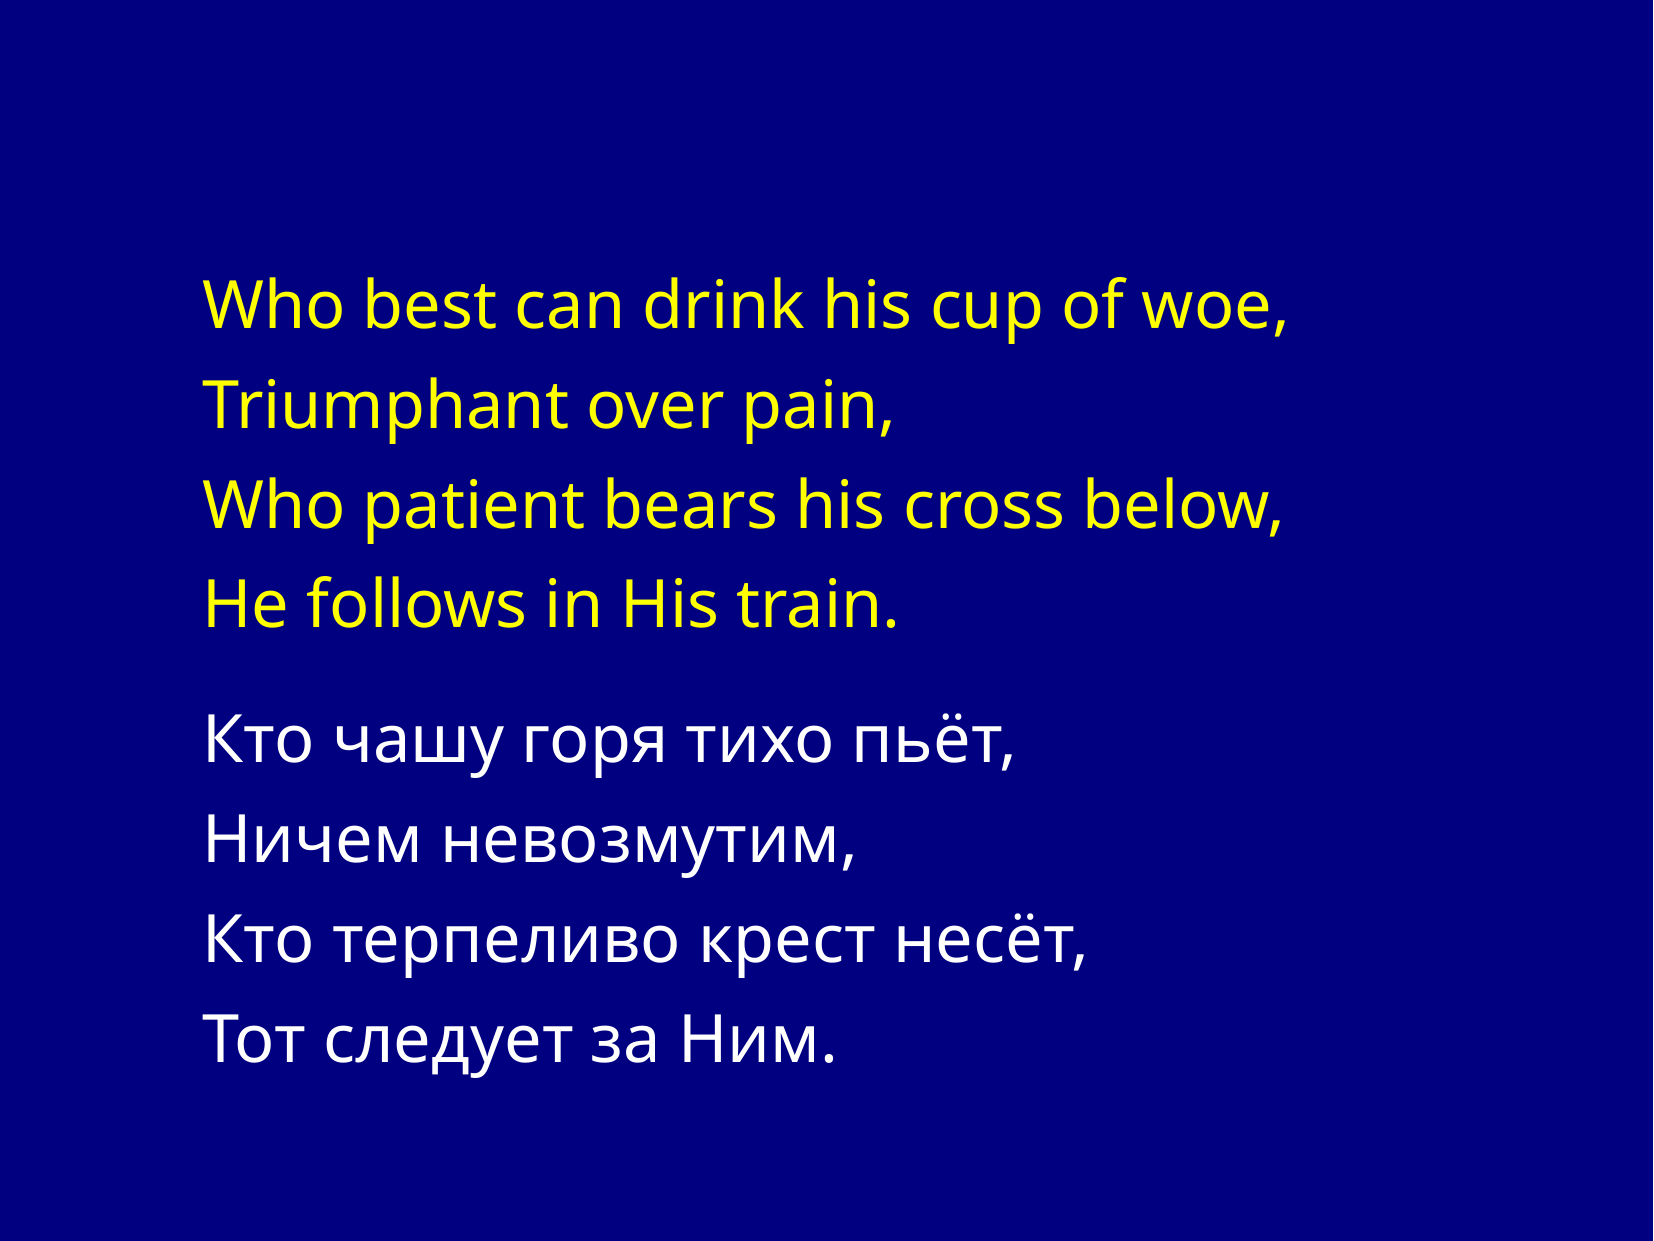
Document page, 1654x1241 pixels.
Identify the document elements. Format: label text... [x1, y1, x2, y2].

text_box Кто чашу горя тихо пьёт, Ничем невозмутим, Кто терпеливо крест несёт, Тот следует за Ним. [75, 675, 1576, 1163]
text_box Who best can drink his cup of woe, Triumphant over pain, Who patient bears his cross below, He follows in His train. [75, 150, 1576, 638]
